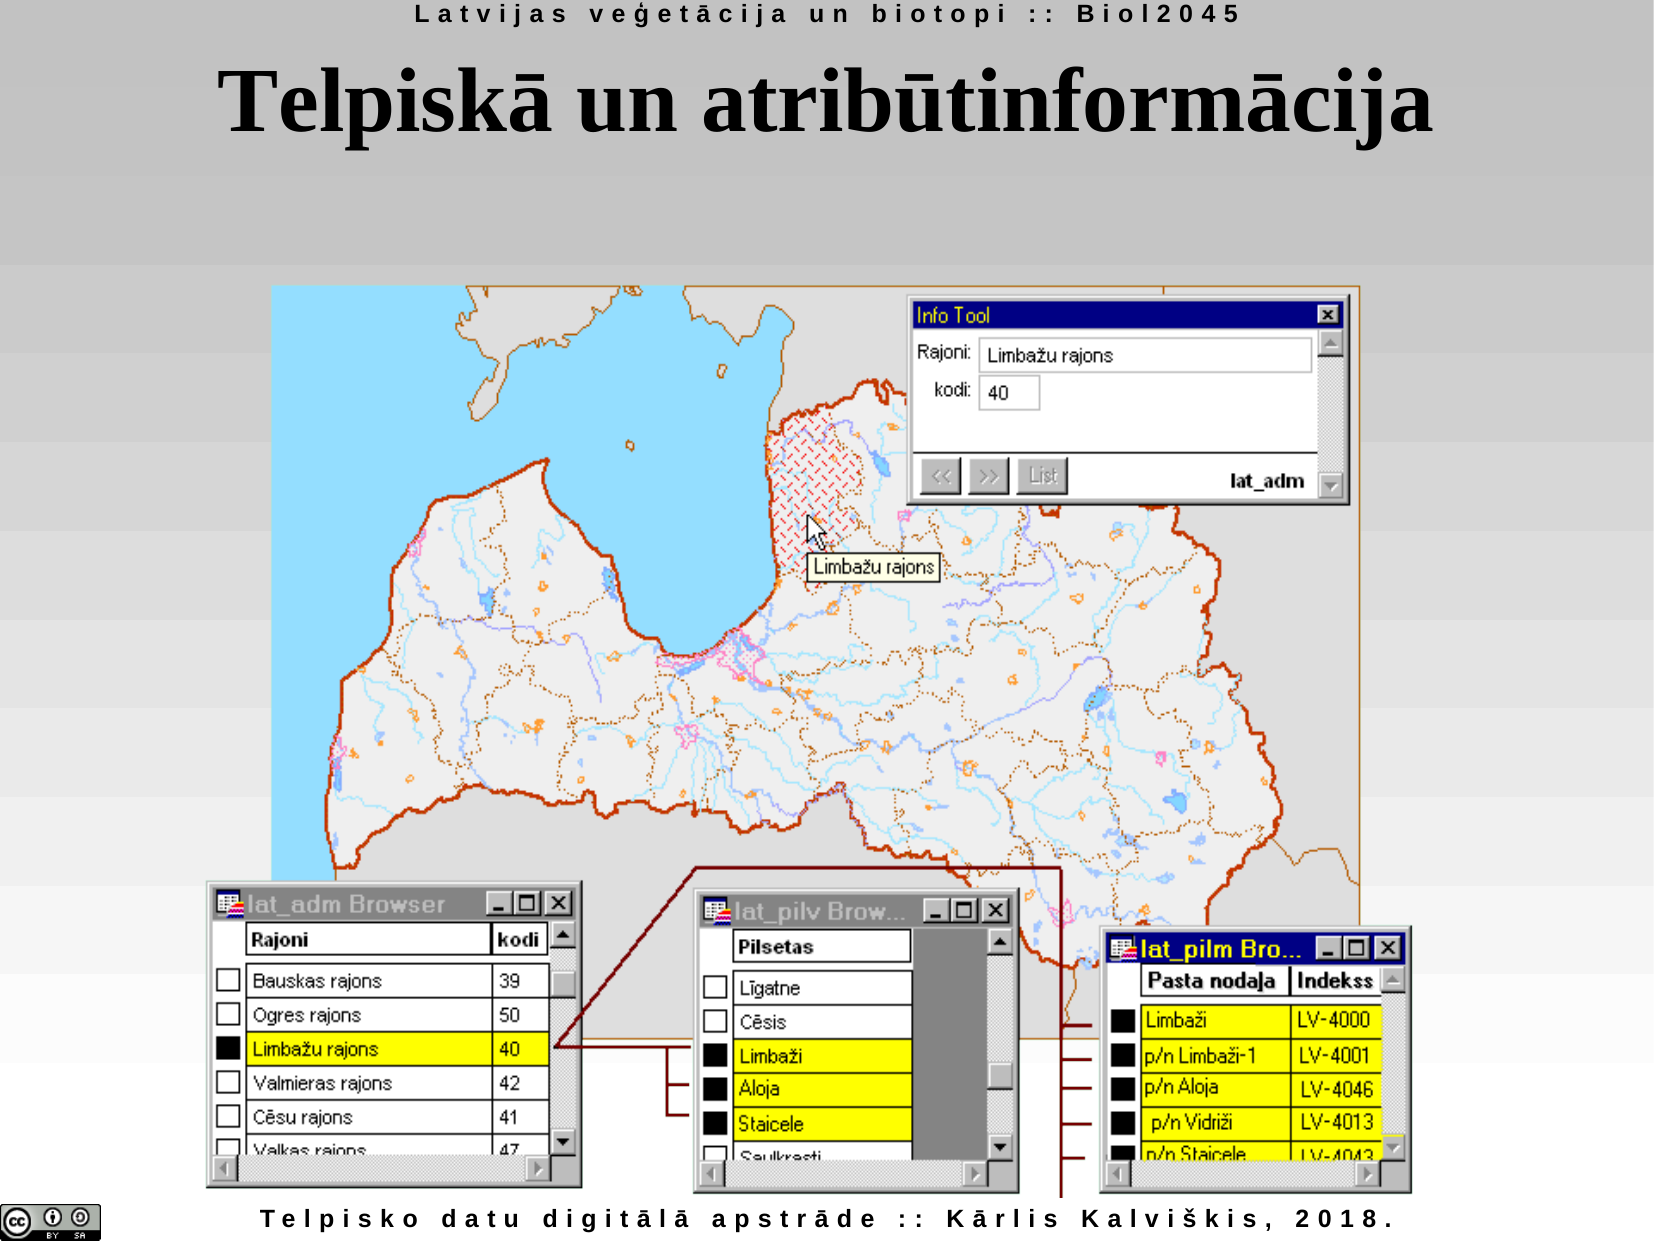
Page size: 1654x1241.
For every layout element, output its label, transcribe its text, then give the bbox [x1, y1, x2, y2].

title Telpiskā un atribūtinformācija [29, 49, 1625, 296]
picture [0, 0, 1654, 1241]
